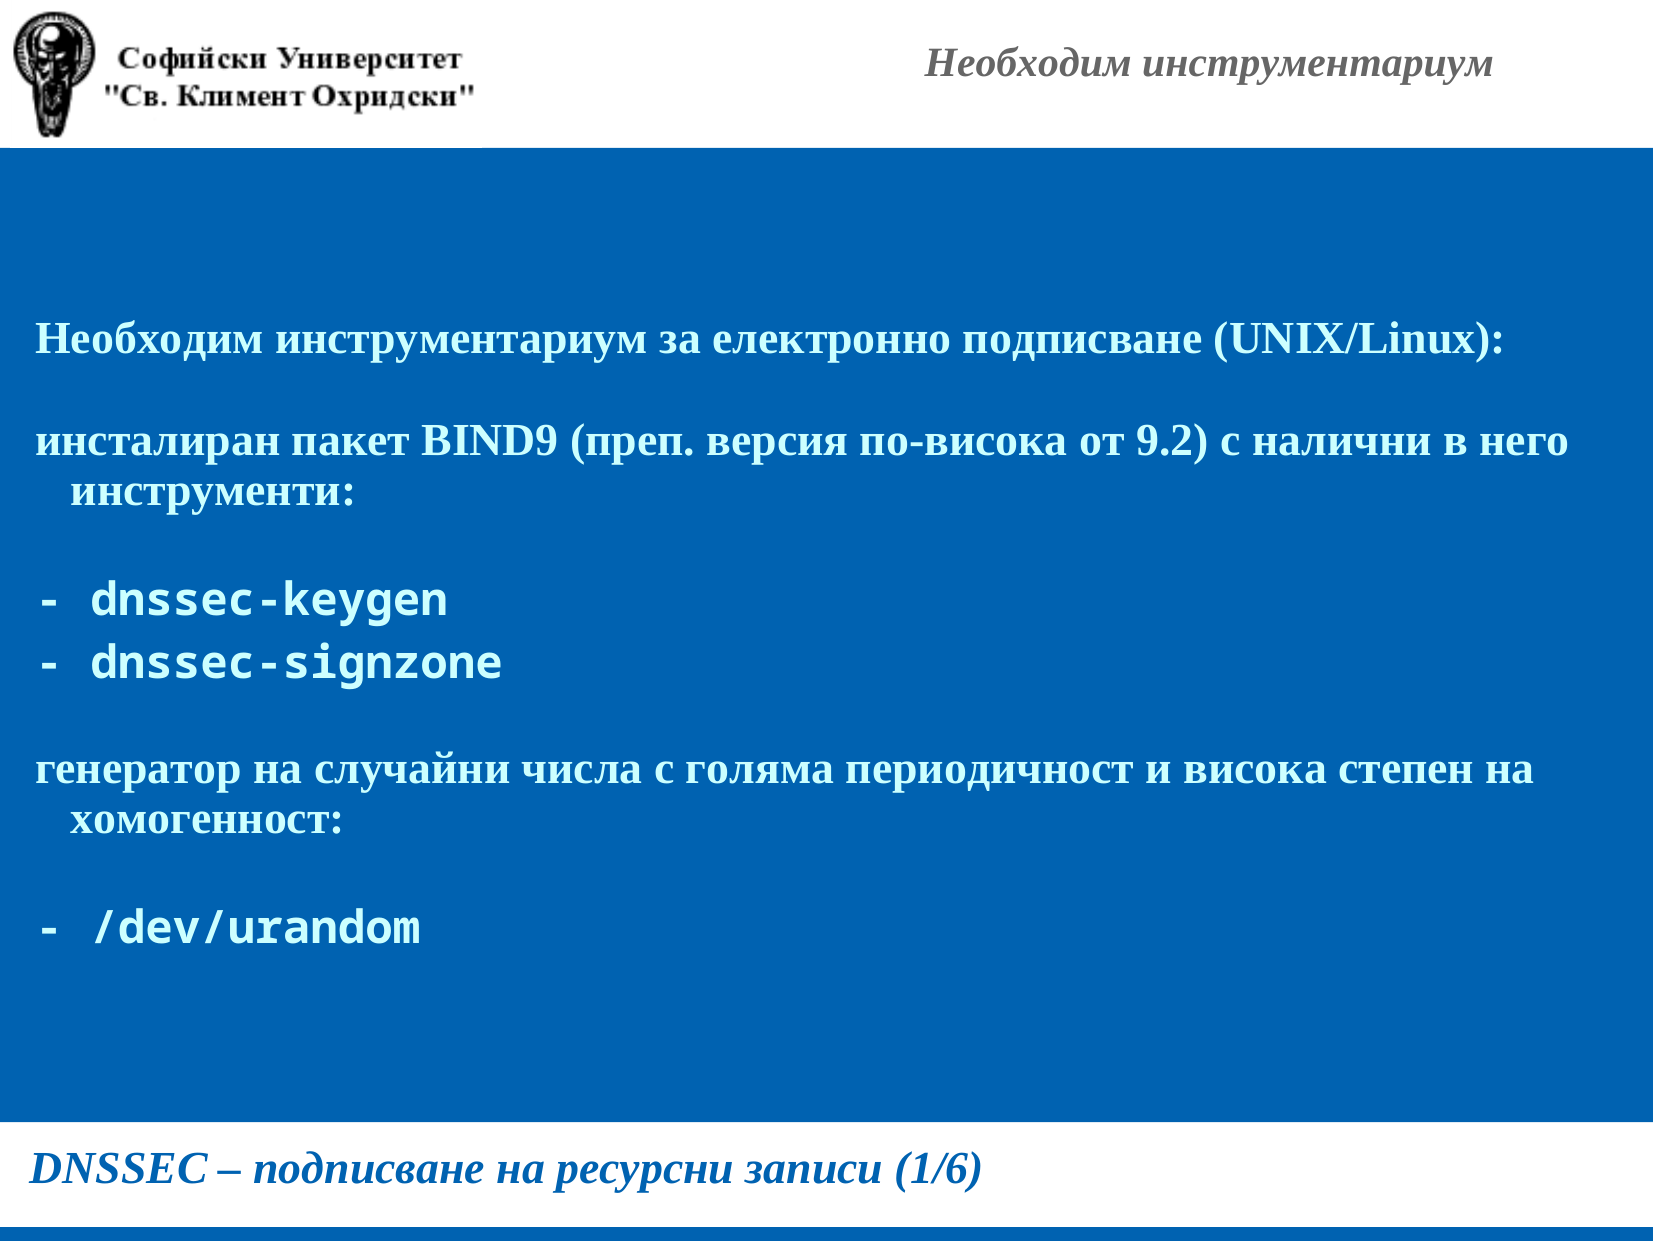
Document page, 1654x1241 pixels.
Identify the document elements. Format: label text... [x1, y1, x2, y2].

text_box Необходим инструментариум за електронно подписване (UNIX/Linux): инсталиран пакет BIND9 (преп. версия по-висока от 9.2) с налични в него инструменти: - dnssec-keygen - dnssec-signzone генератор на случайни числа с голяма периодичност и висока степен на хомогенност: - /dev/urandom [0, 147, 1653, 1123]
title Необходим инструментариум [767, 2, 1652, 121]
picture [10, 0, 482, 148]
text_box DNSSEC – подписване на ресурсни записи (1/6) [29, 1143, 990, 1211]
